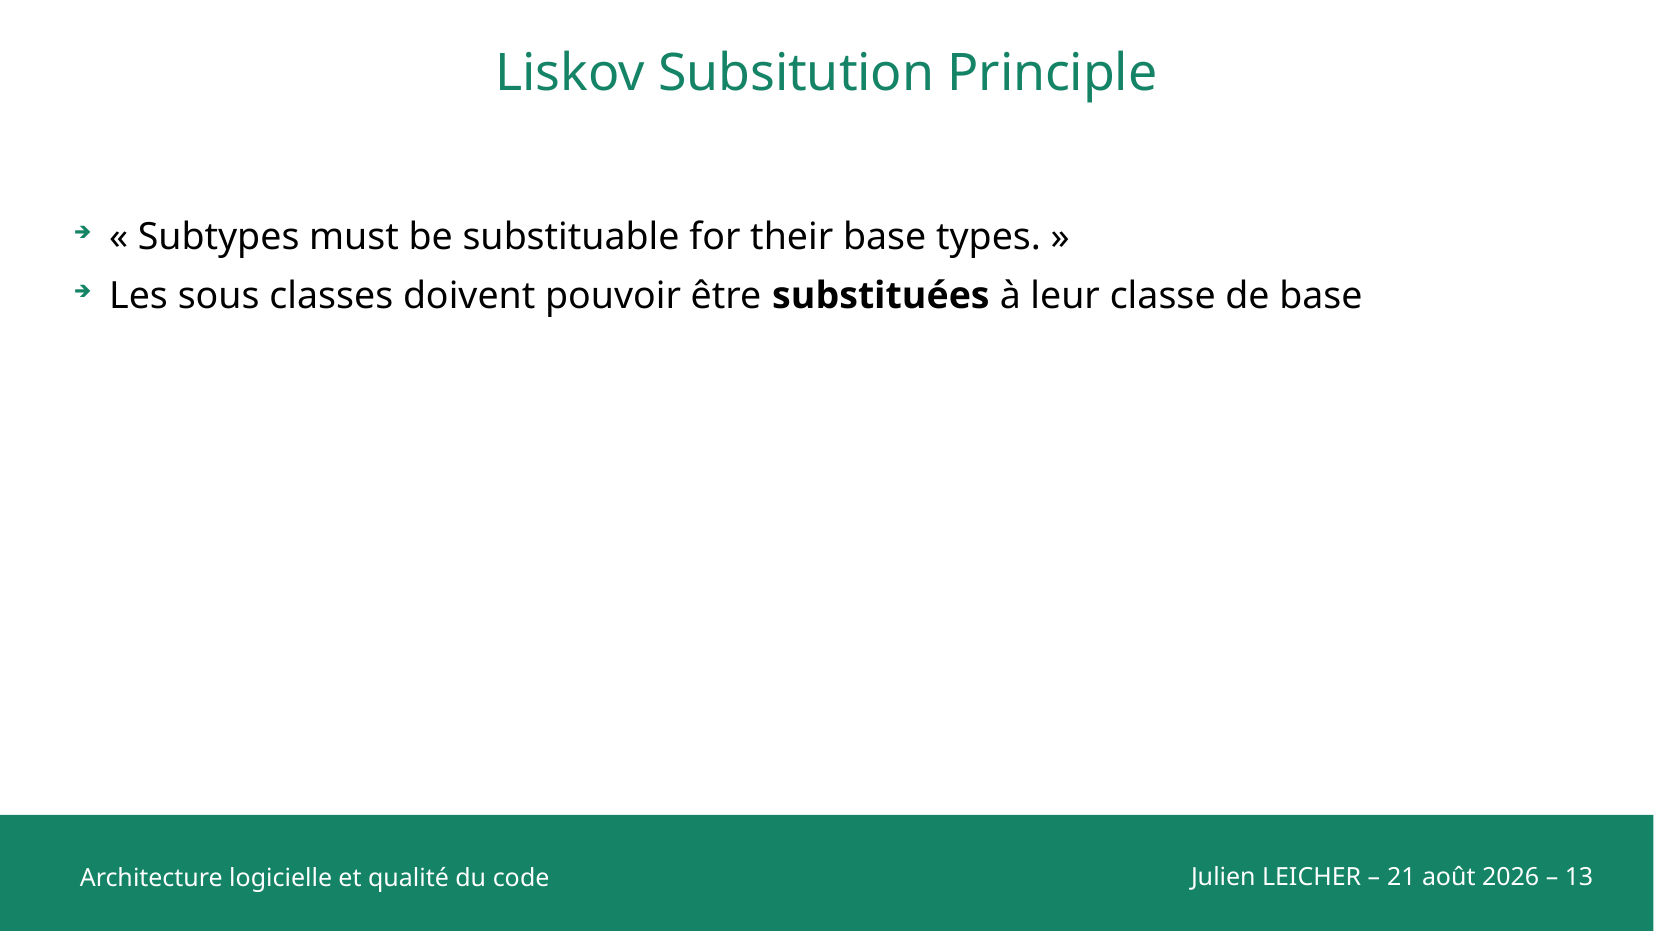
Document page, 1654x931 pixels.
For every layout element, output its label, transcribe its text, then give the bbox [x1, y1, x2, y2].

text_box Architecture logicielle et qualité du code [64, 852, 798, 898]
text_box « Subtypes must be substituable for their base types. » Les sous classes doivent pouvoir être substituées à leur classe de base [59, 194, 1595, 678]
text_box Julien LEICHER – 7 mars 2022 – <numéro> [0, 814, 1654, 931]
text_box Liskov Subsitution Principle [0, 27, 1654, 113]
